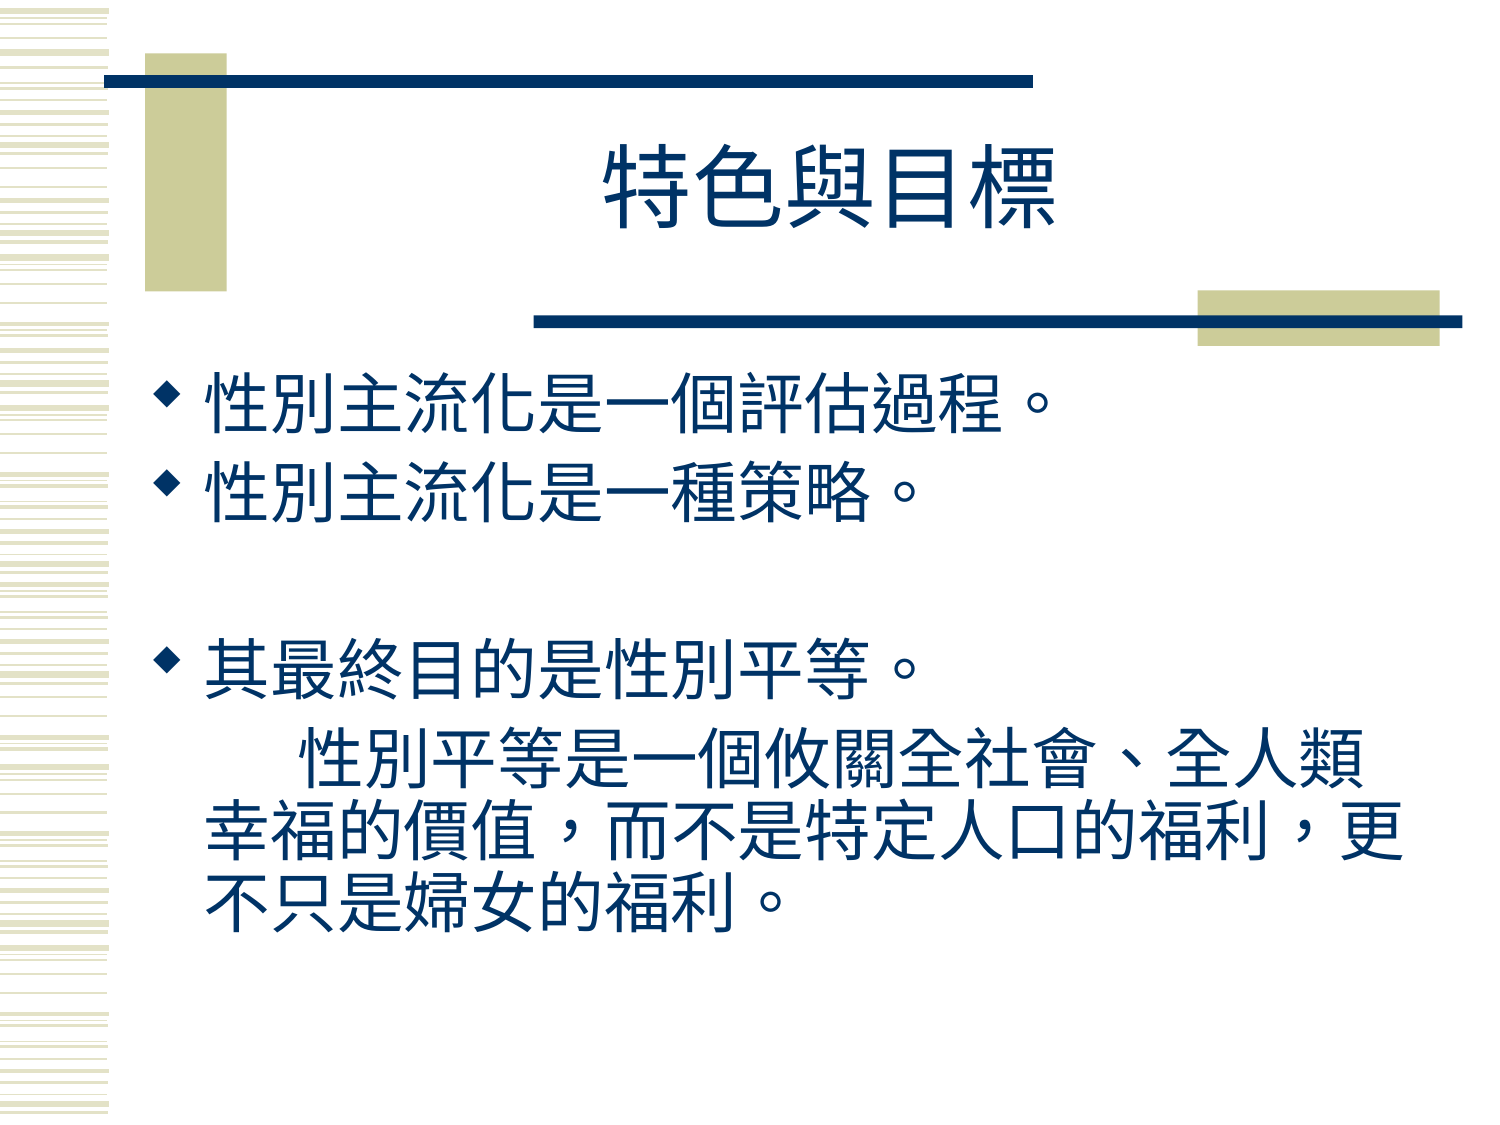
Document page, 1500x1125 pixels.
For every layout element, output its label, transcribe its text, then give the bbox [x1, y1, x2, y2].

title 特色與目標 [225, 99, 1436, 288]
list 性別主流化是一個評估過程。 性別主流化是一種策略。 其最終目的是性別平等。 性別平等是一個攸關全社會、全人類幸福的價值，而不是特定人口的福利，更不只是婦女的福利。 [132, 363, 1439, 1000]
